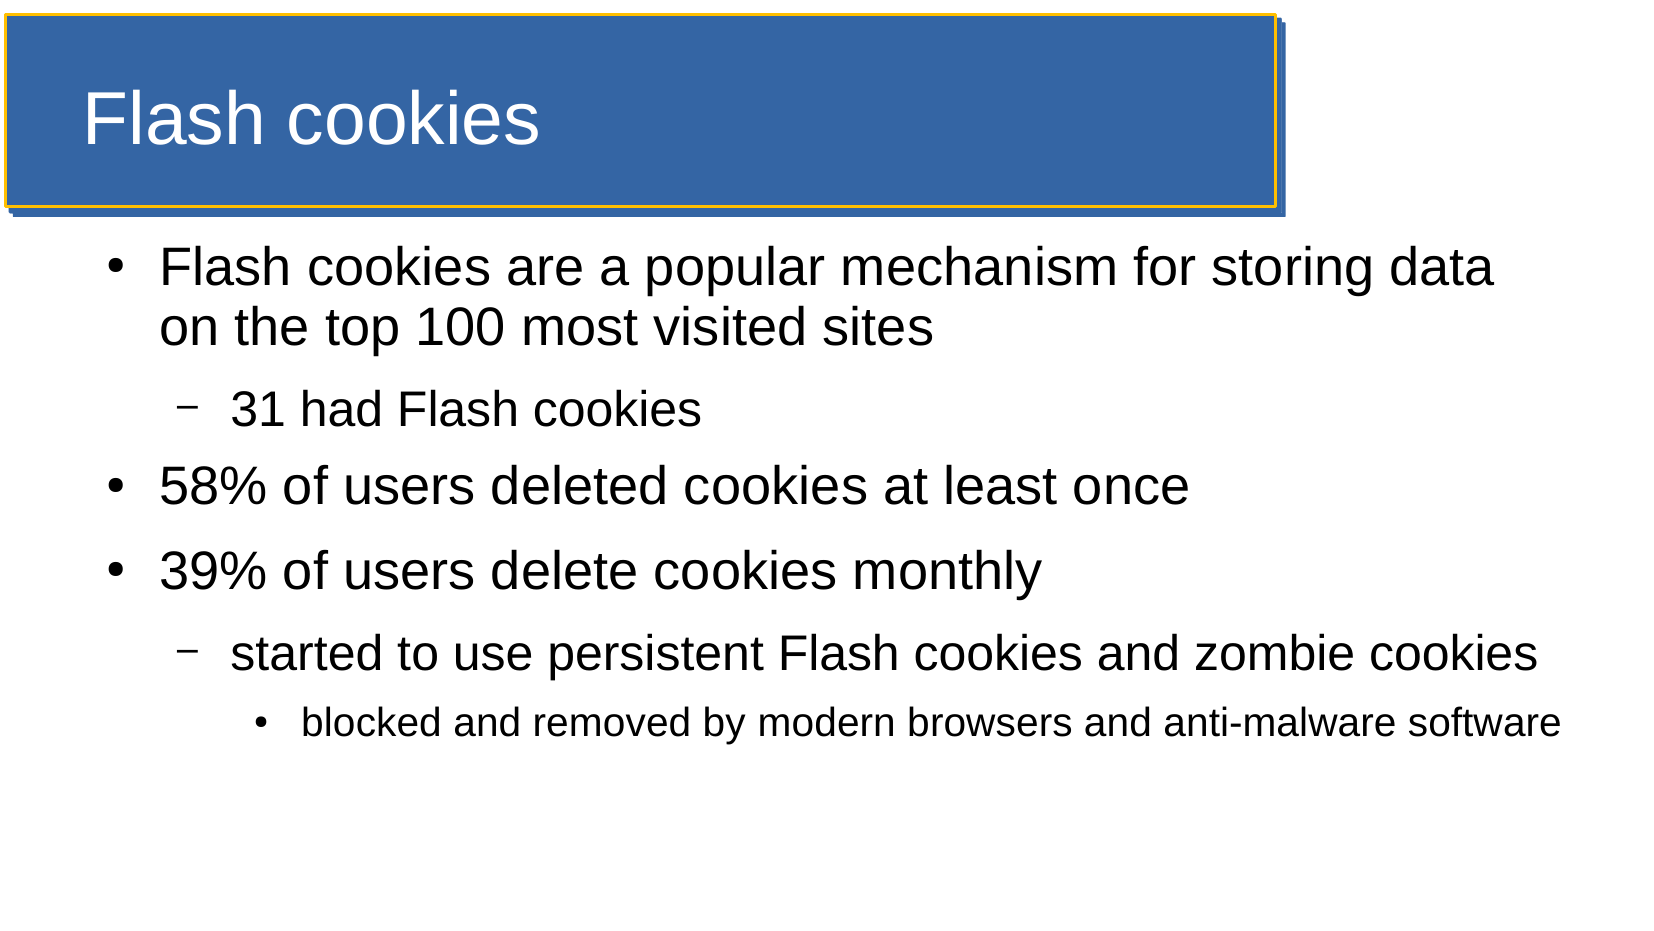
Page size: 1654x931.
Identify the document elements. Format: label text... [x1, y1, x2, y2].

list Flash cookies are a popular mechanism for storing data on the top 100 most visited sites 31 had Flash cookies 58% of users deleted cookies at least once 39% of users delete cookies monthly started to use persistent Flash cookies and zombie cookies blocked and removed by modern browsers and anti-malware software [88, 236, 1565, 798]
title Flash cookies [82, 44, 1235, 192]
